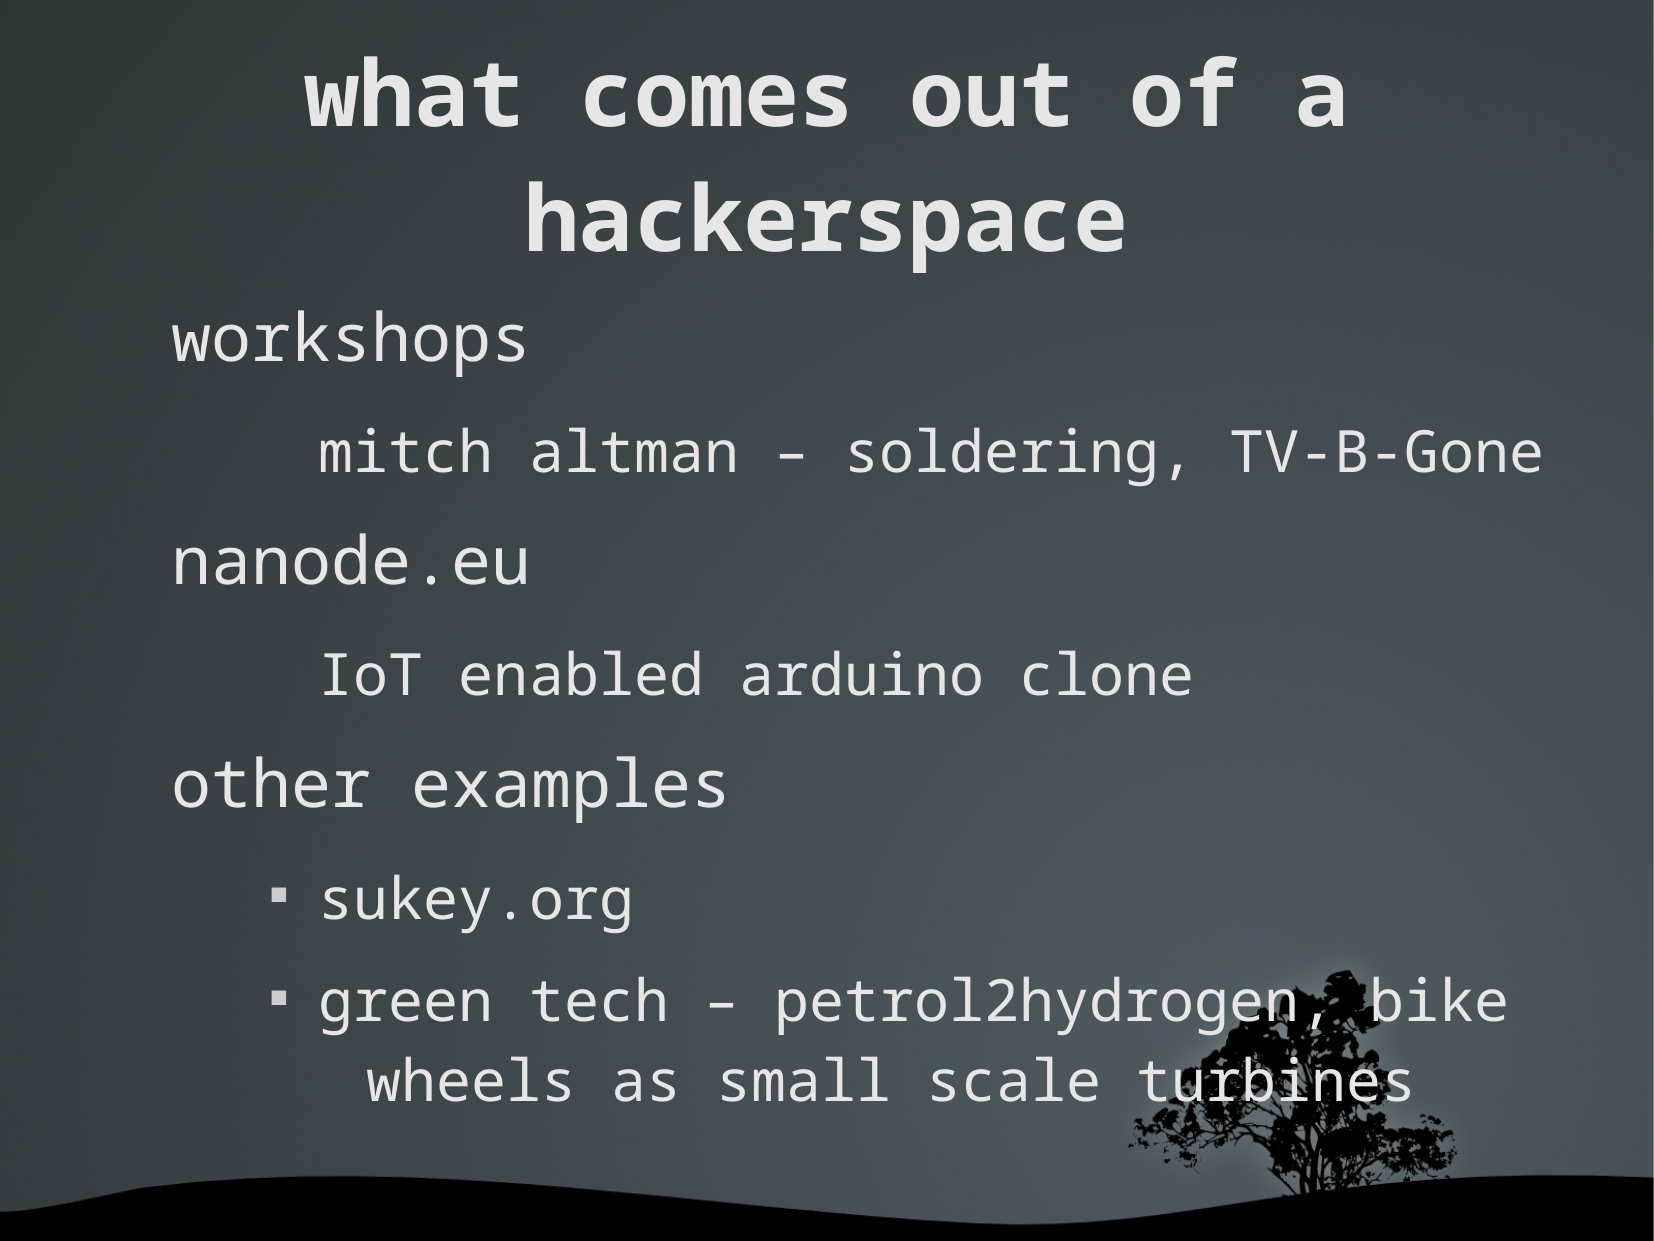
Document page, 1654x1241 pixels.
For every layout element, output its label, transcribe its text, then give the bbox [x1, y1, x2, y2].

list workshops mitch altman – soldering, TV-B-Gone nanode.eu IoT enabled arduino clone other examples sukey.org green tech – petrol2hydrogen, bike wheels as small scale turbines [82, 290, 1571, 1109]
picture [0, 0, 1654, 1241]
title what comes out of a hackerspace [82, 45, 1571, 261]
